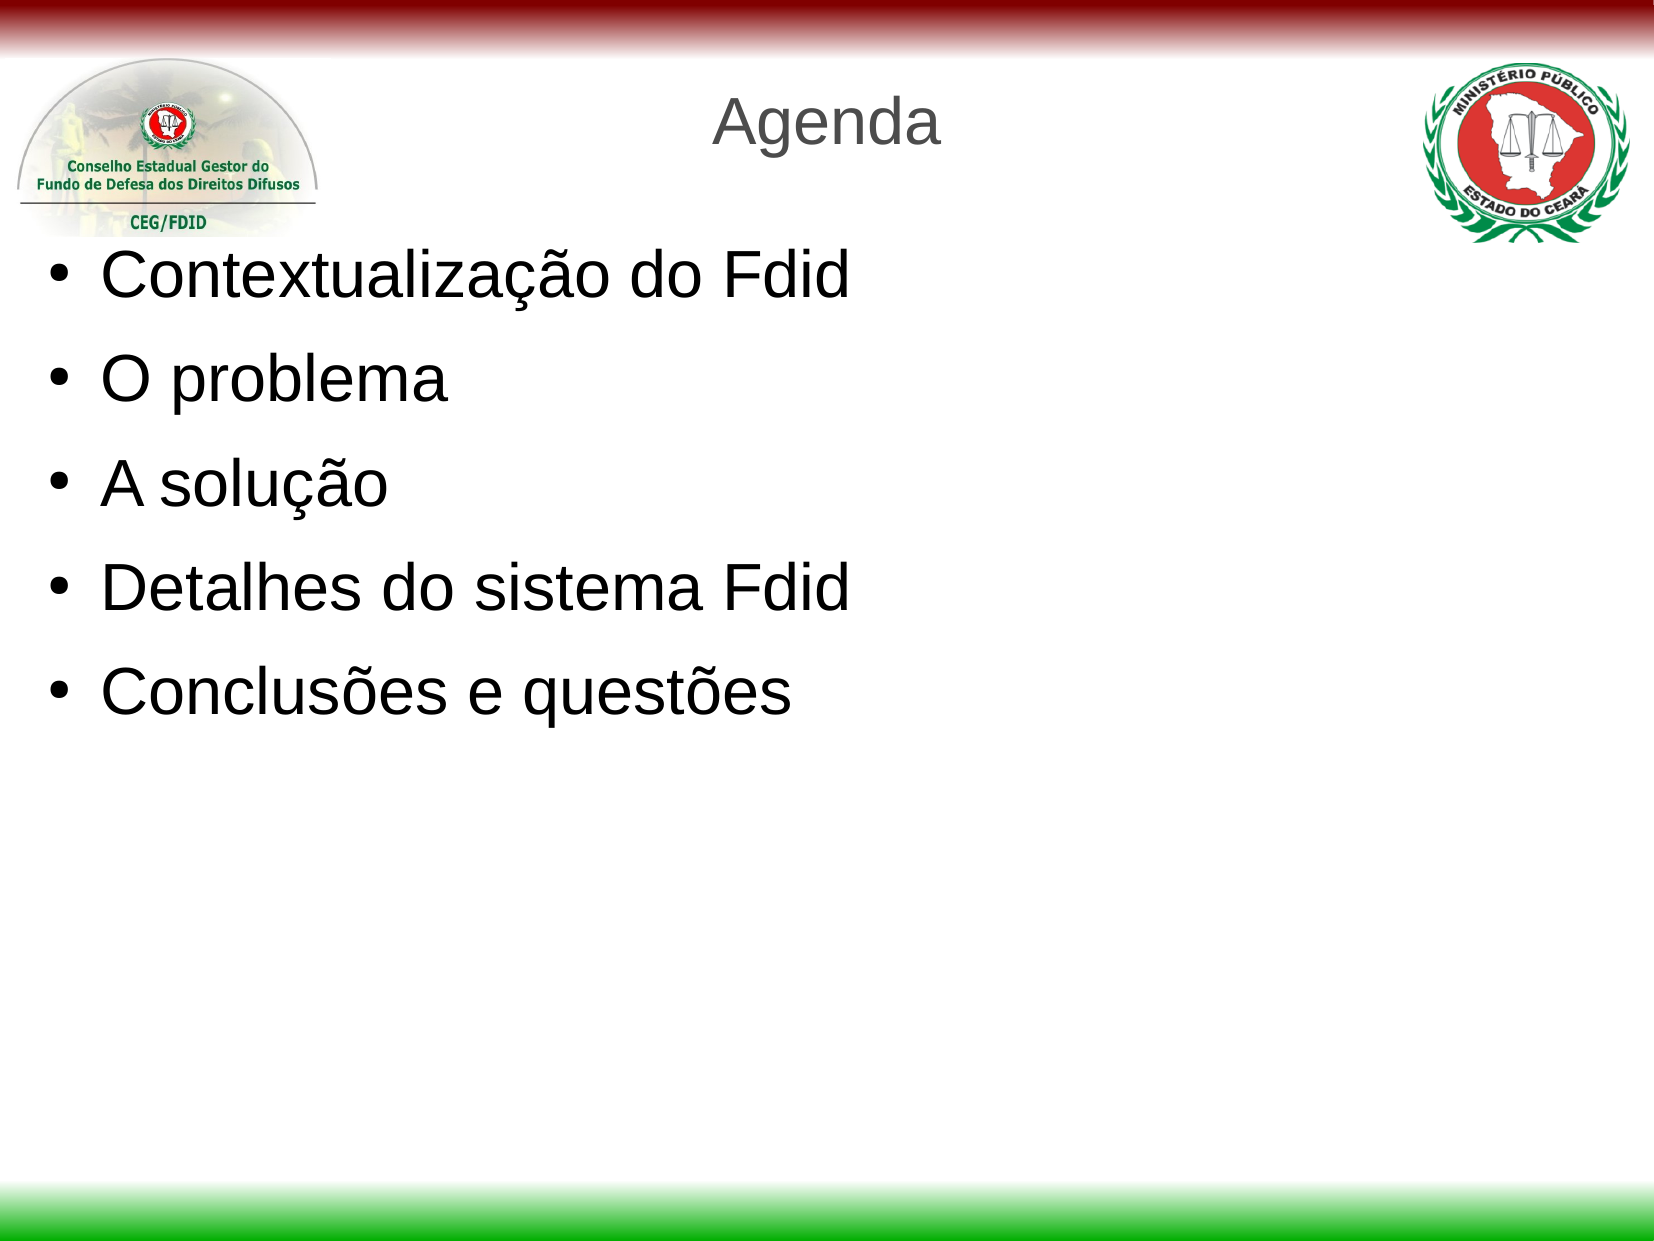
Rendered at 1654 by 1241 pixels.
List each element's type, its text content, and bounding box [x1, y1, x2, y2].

picture [5, 58, 331, 237]
title Agenda [0, 47, 1654, 195]
picture [1423, 63, 1630, 243]
list Contextualização do Fdid O problema A solução Detalhes do sistema Fdid Conclusões e questões [29, 237, 1654, 1182]
